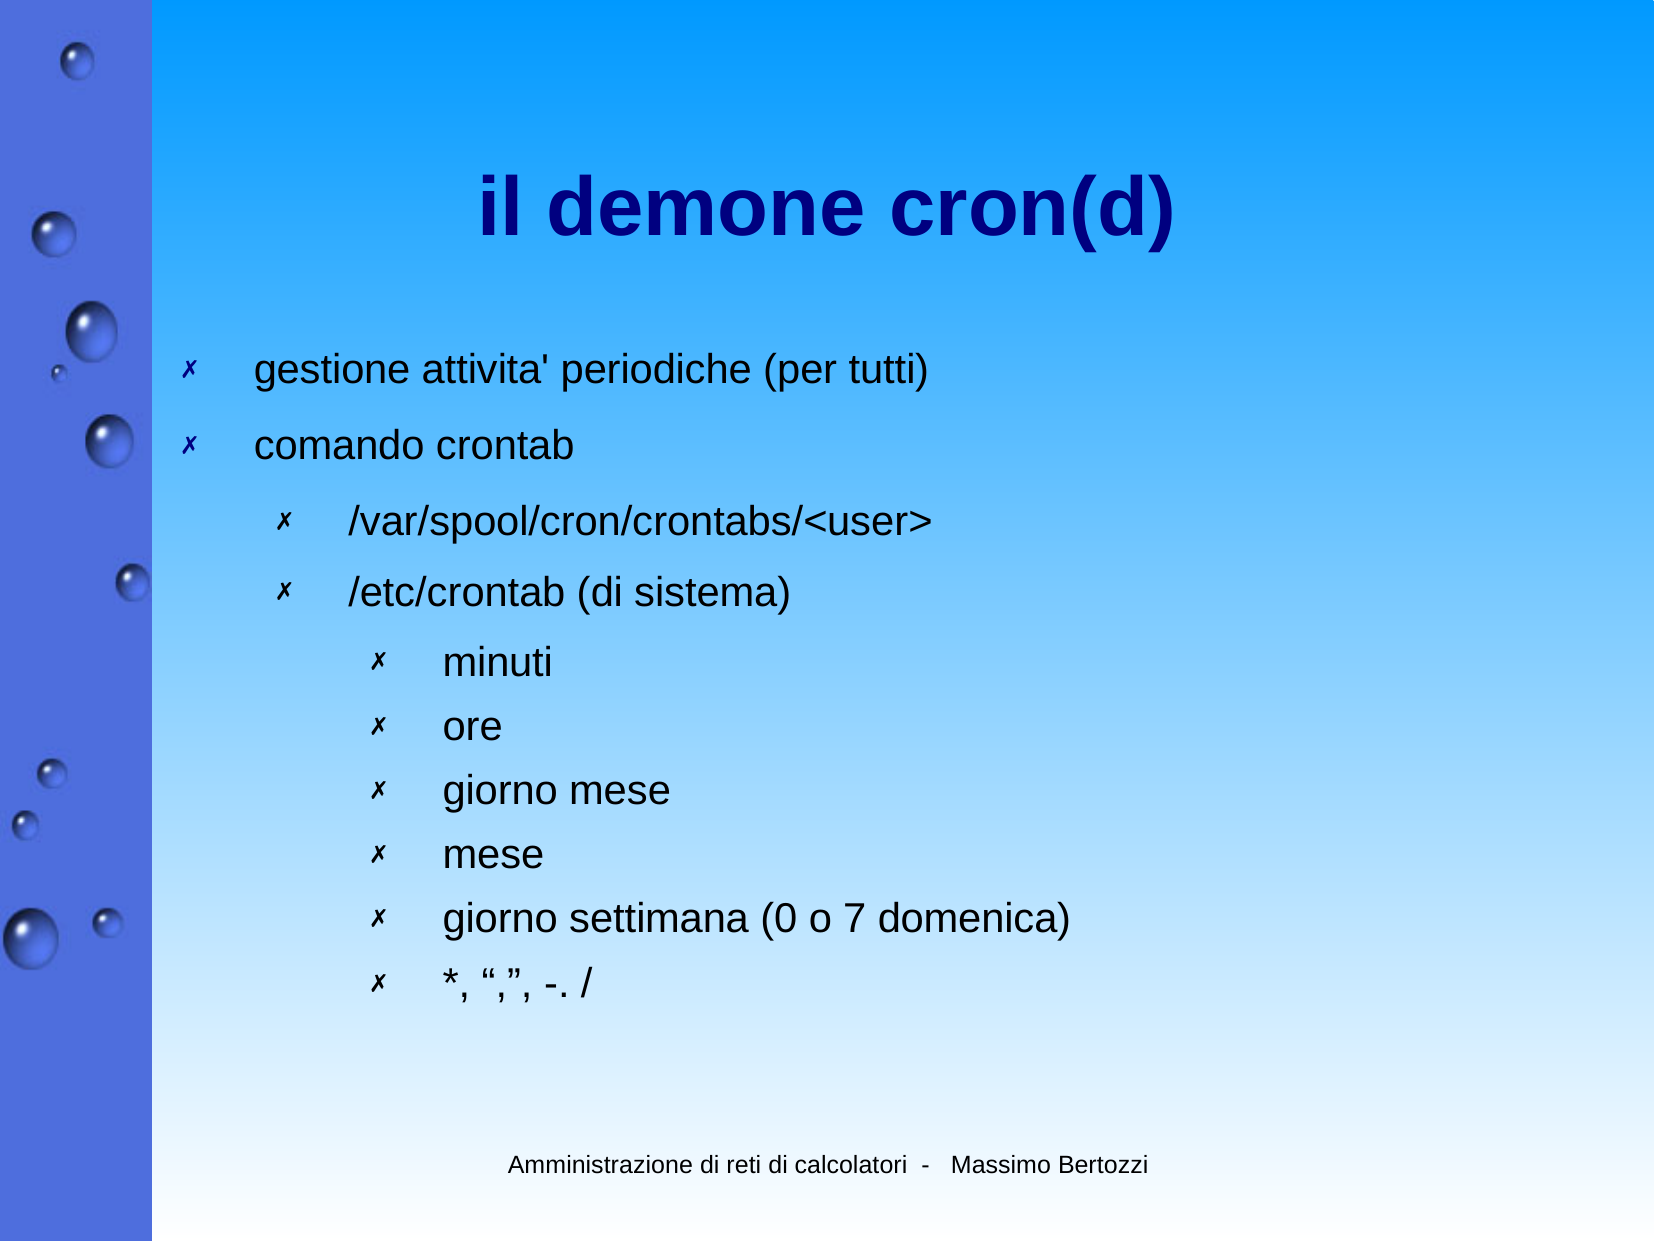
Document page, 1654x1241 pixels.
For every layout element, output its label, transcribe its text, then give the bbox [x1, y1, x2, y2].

list gestione attivita' periodiche (per tutti) comando crontab /var/spool/cron/crontabs/<user> /etc/crontab (di sistema) minuti ore giorno mese mese giorno settimana (0 o 7 domenica) *, “,”, -. / [159, 346, 1572, 1128]
picture [0, 0, 152, 1241]
title il demone cron(d) [121, 102, 1534, 311]
